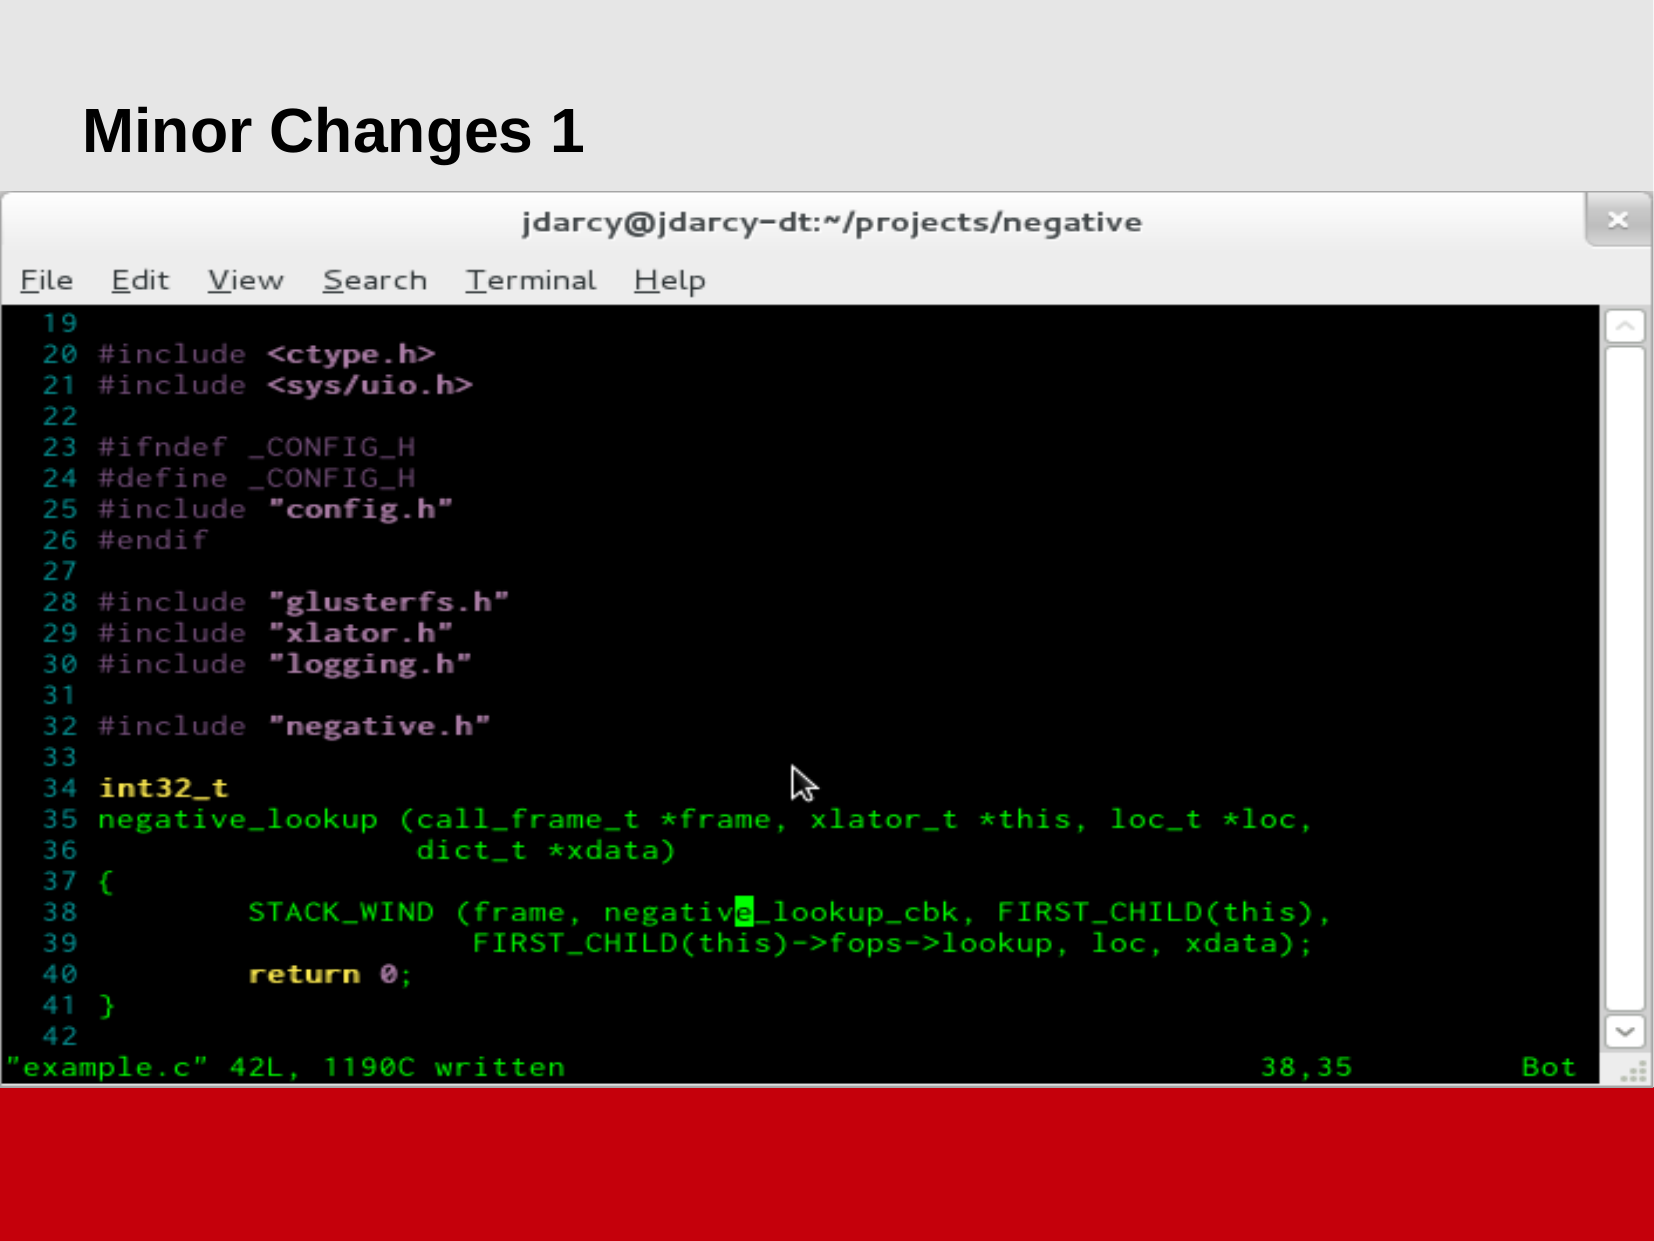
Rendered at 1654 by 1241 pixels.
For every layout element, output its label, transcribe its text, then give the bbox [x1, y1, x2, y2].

picture [0, 191, 1654, 1088]
title Minor Changes 1 [82, 37, 1571, 191]
